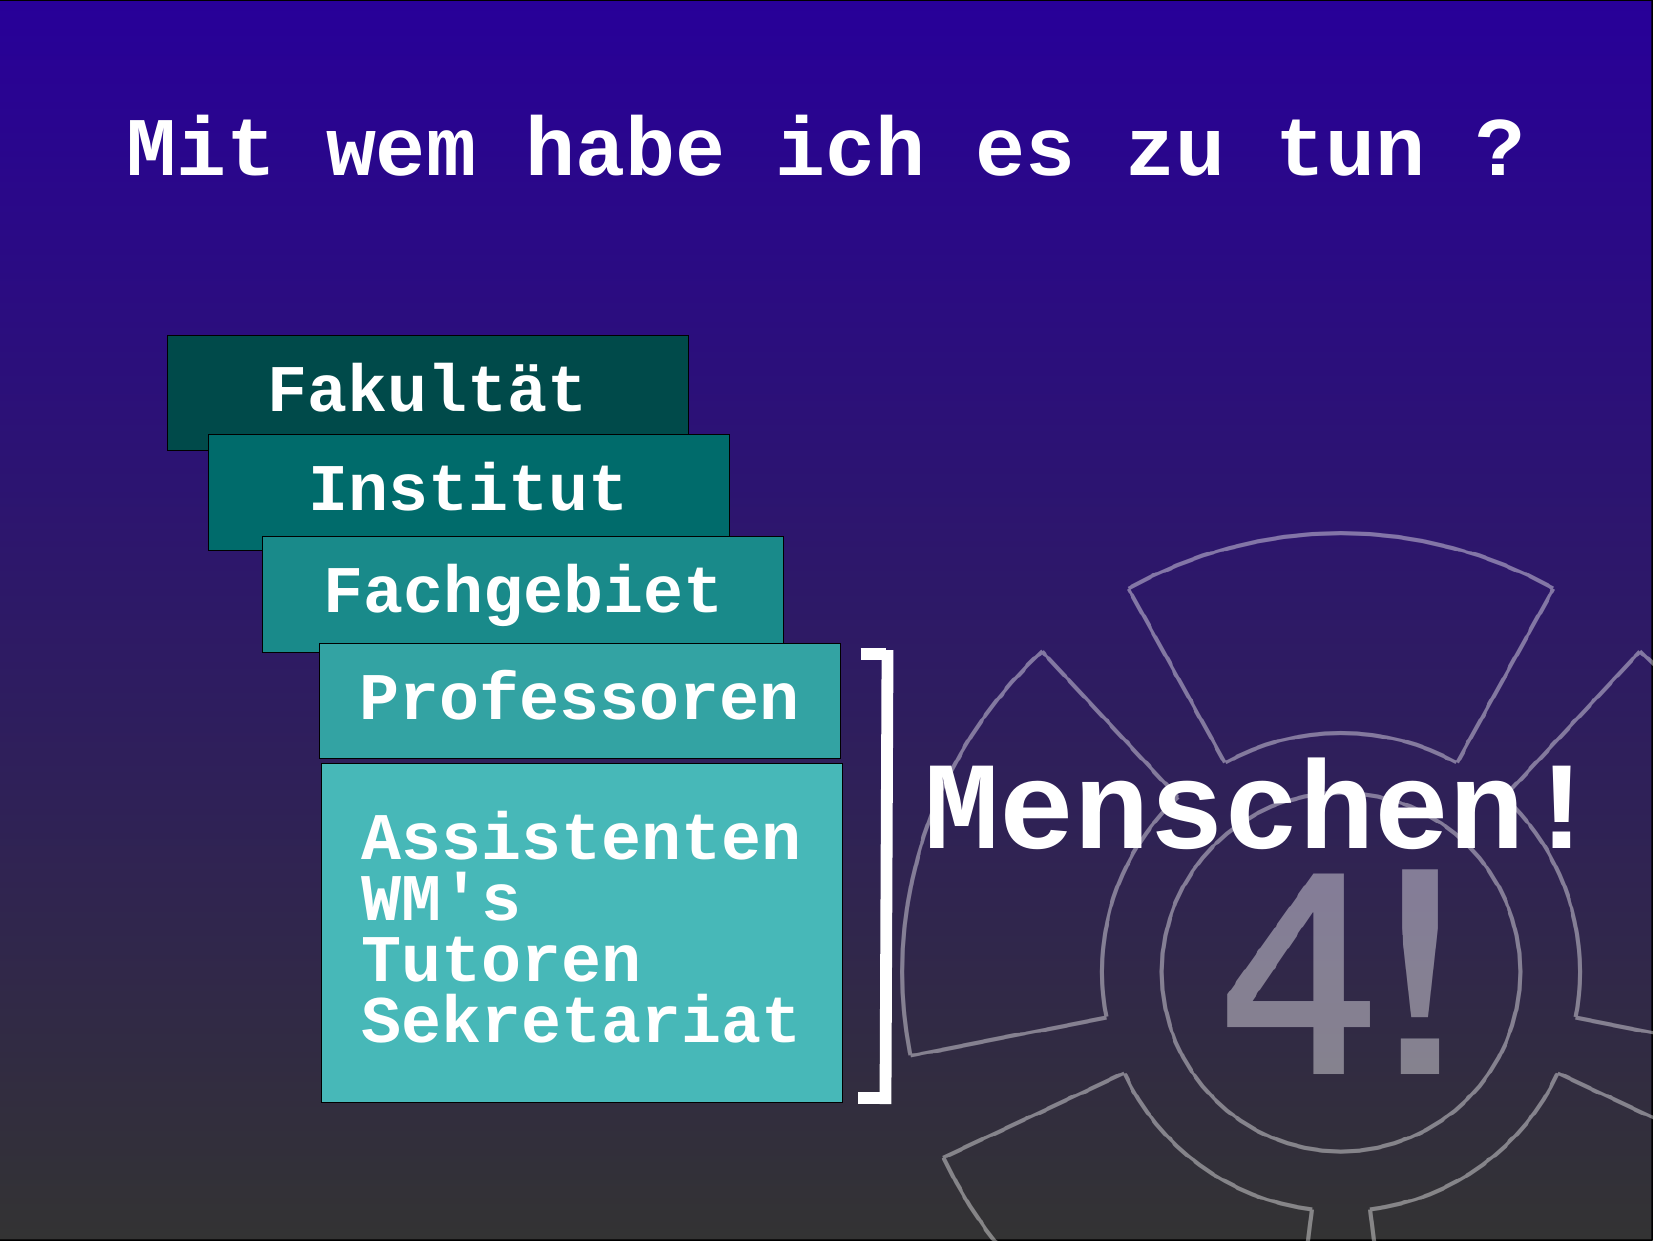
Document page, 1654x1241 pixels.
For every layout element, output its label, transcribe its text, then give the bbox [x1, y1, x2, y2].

text_box Fachgebiet [262, 536, 784, 653]
picture [900, 531, 1653, 1241]
text_box Assistenten WM's Tutoren Sekretariat [321, 763, 843, 1103]
text_box Menschen! [904, 743, 1621, 912]
text_box Fakultät [167, 335, 689, 451]
text_box Institut [208, 434, 730, 551]
text_box Professoren [319, 643, 841, 759]
title Mit wem habe ich es zu tun ? [82, 49, 1571, 256]
